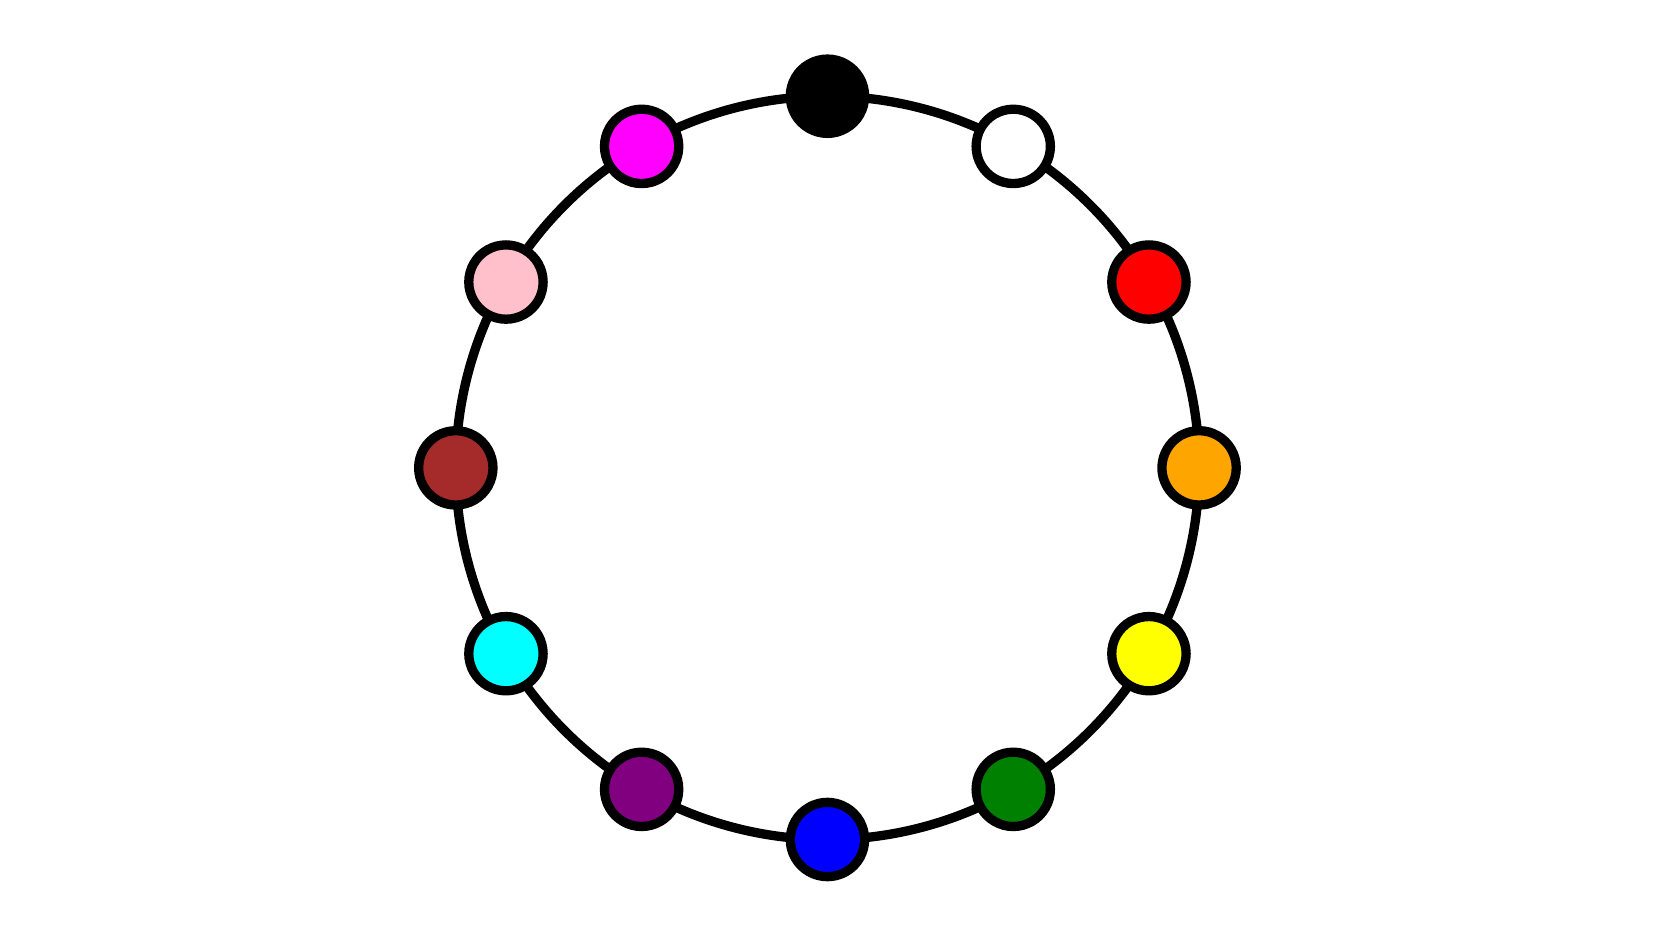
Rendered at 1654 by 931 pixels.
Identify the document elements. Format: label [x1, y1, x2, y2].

picture [362, 2, 1293, 931]
